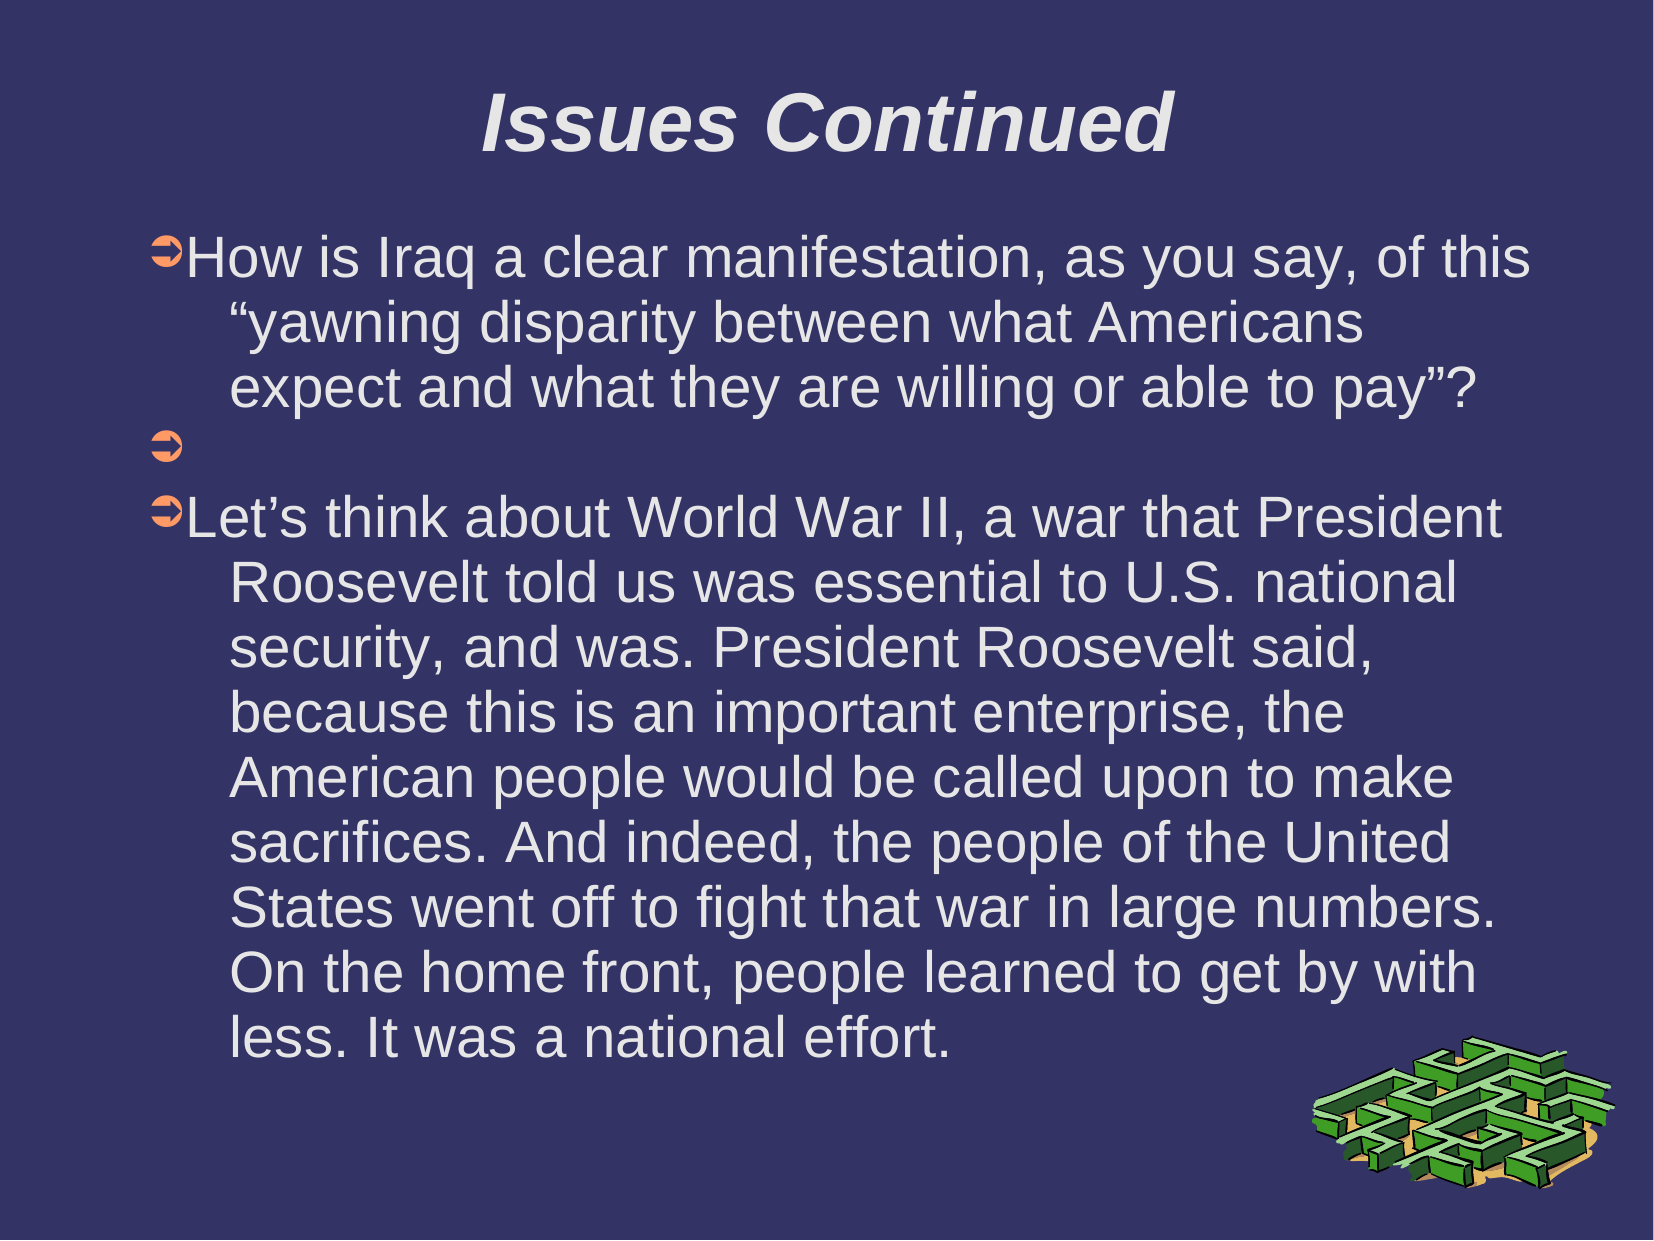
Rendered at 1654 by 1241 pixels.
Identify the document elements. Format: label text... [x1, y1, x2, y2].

list How is Iraq a clear manifestation, as you say, of this “yawning disparity between what Americans expect and what they are willing or able to pay”? Let’s think about World War II, a war that President Roosevelt told us was essential to U.S. national security, and was. President Roosevelt said, because this is an important enterprise, the American people would be called upon to make sacrifices. And indeed, the people of the United States went off to fight that war in large numbers. On the home front, people learned to get by with less. It was a national effort. [146, 225, 1538, 1071]
title Issues Continued [121, 26, 1534, 219]
